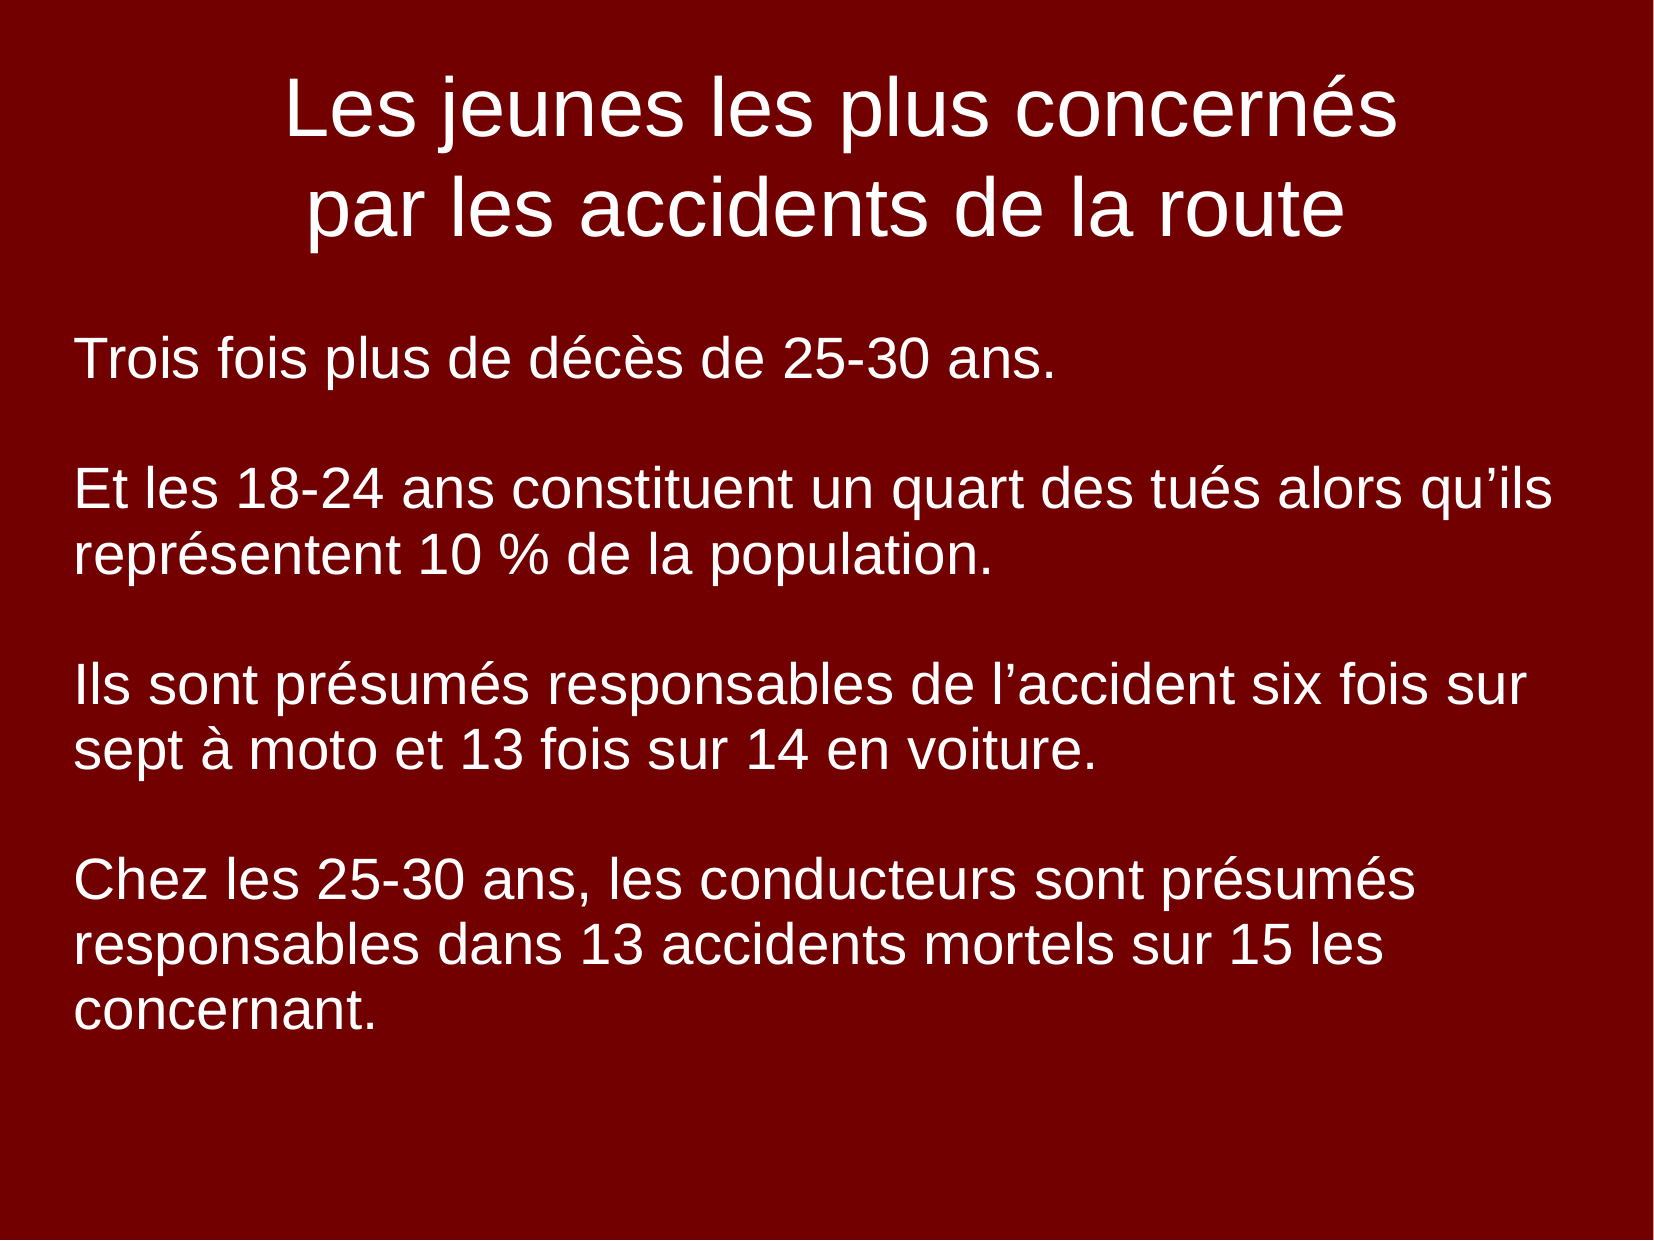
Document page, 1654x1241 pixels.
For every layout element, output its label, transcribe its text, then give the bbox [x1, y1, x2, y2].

title Les jeunes les plus concernés par les accidents de la route [82, 23, 1571, 283]
text_box Trois fois plus de décès de 25-30 ans. Et les 18-24 ans constituent un quart des tués alors qu’ils représentent 10 % de la population. Ils sont présumés responsables de l’accident six fois sur sept à moto et 13 fois sur 14 en voiture. Chez les 25-30 ans, les conducteurs sont présumés responsables dans 13 accidents mortels sur 15 les concernant. [59, 318, 1619, 1182]
